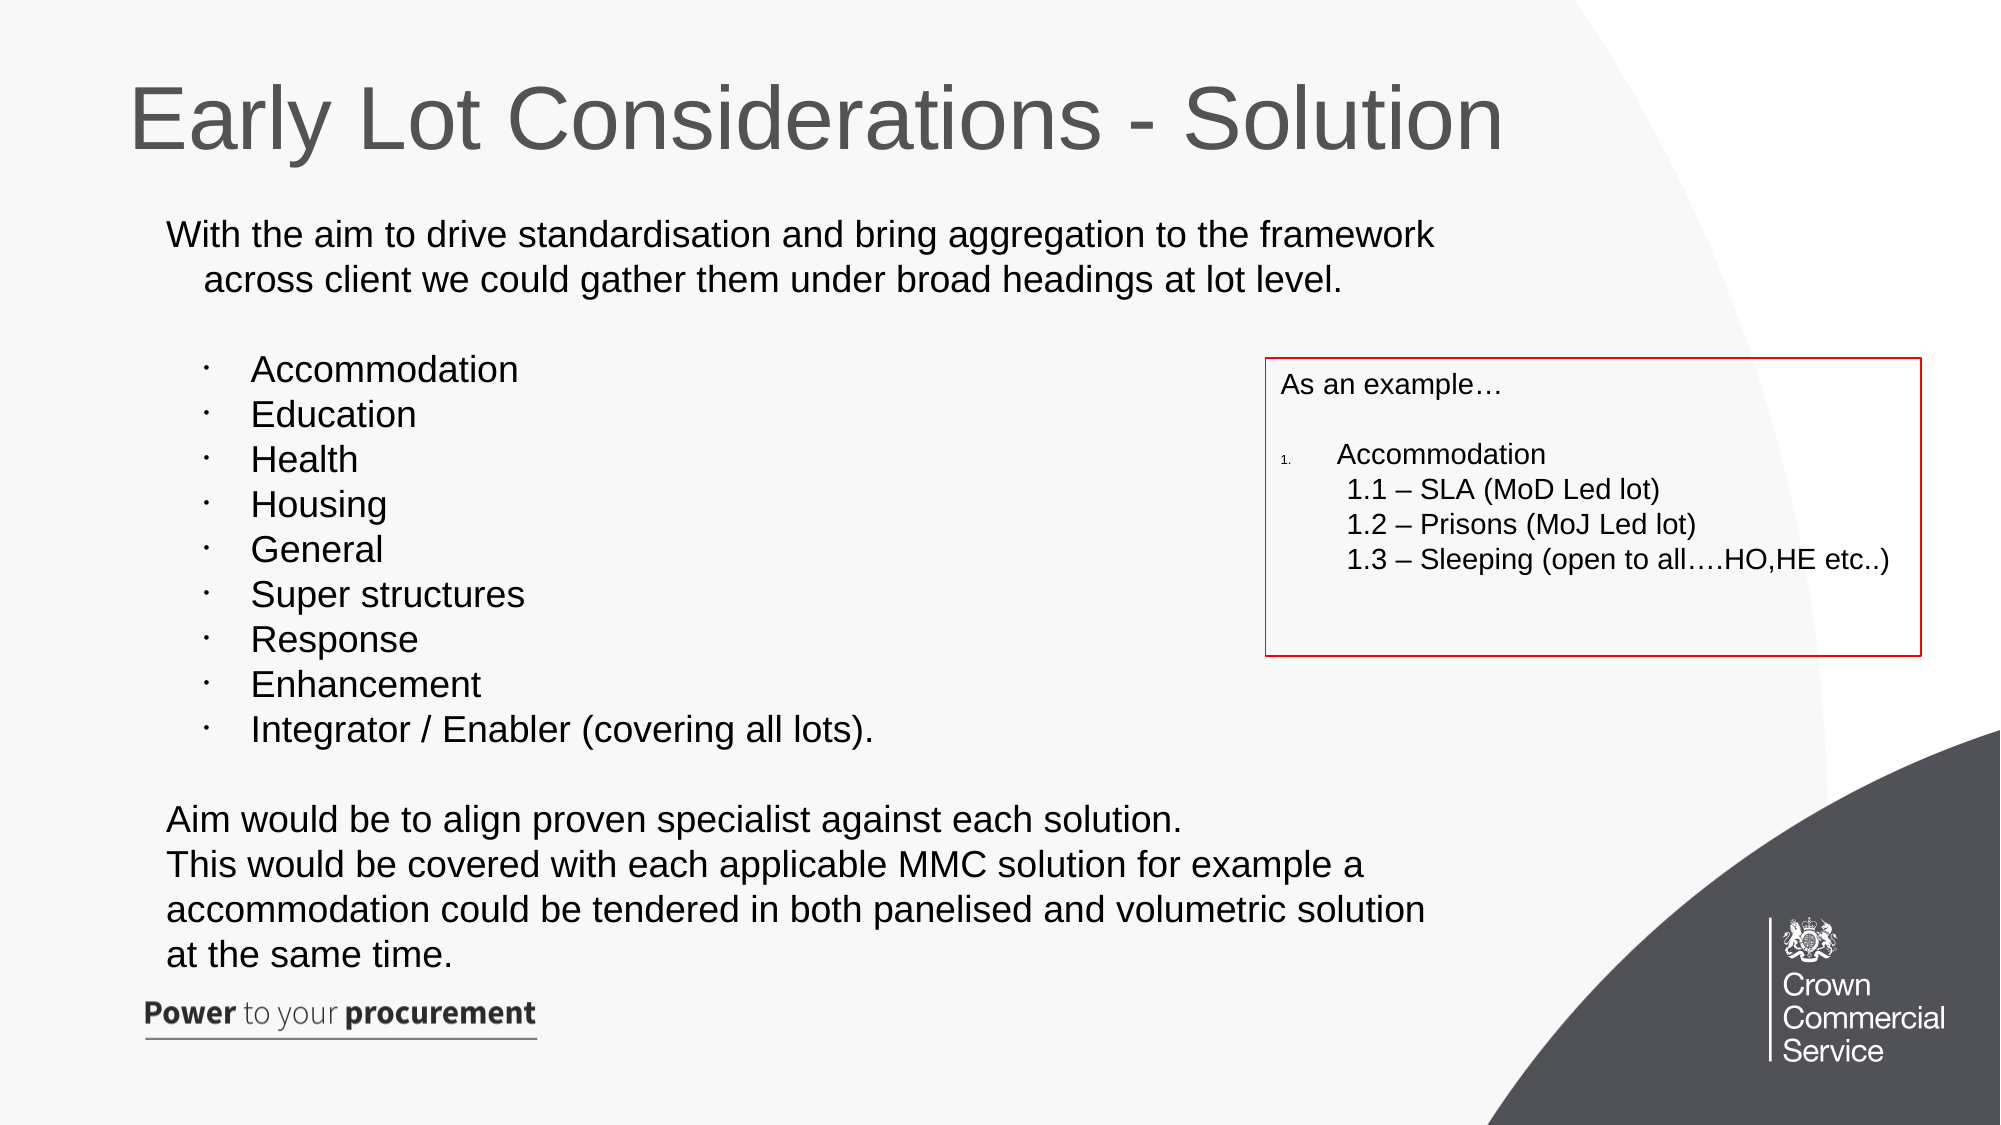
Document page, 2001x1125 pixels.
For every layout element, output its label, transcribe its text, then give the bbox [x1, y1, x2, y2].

subtitle With the aim to drive standardisation and bring aggregation to the framework across client we could gather them under broad headings at lot level. Accommodation Education Health Housing General Super structures Response Enhancement Integrator / Enabler (covering all lots). Aim would be to align proven specialist against each solution. This would be covered with each applicable MMC solution for example a accommodation could be tendered in both panelised and volumetric solution at the same time. [128, 209, 1465, 889]
title Early Lot Considerations - Solution [128, 59, 1922, 199]
text_box As an example… Accommodation 1.1 – SLA (MoD Led lot) 1.2 – Prisons (MoJ Led lot) 1.3 – Sleeping (open to all….HO,HE etc..) [1265, 357, 1922, 656]
